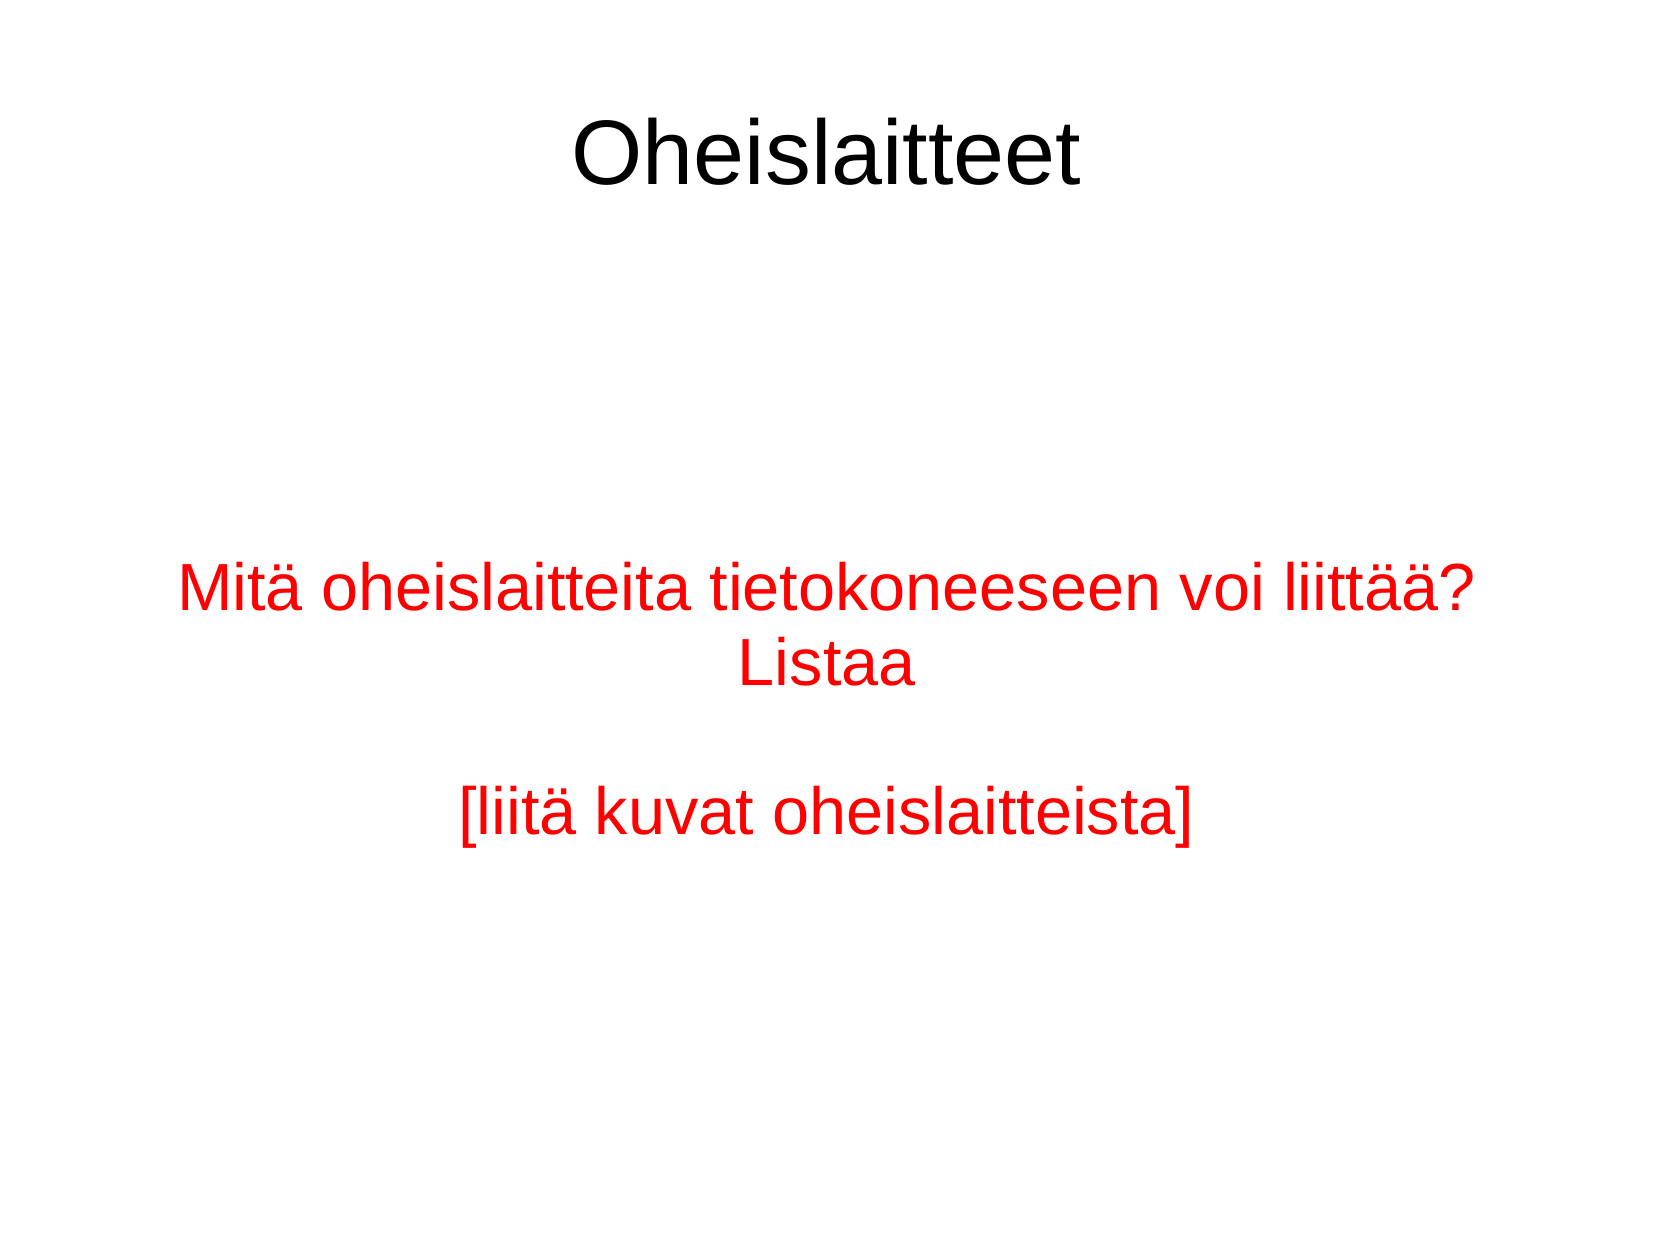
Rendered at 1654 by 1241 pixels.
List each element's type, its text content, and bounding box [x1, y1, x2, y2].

subtitle Mitä oheislaitteita tietokoneeseen voi liittää? Listaa [liitä kuvat oheislaitteista] [82, 297, 1571, 1102]
title Oheislaitteet [82, 56, 1571, 250]
